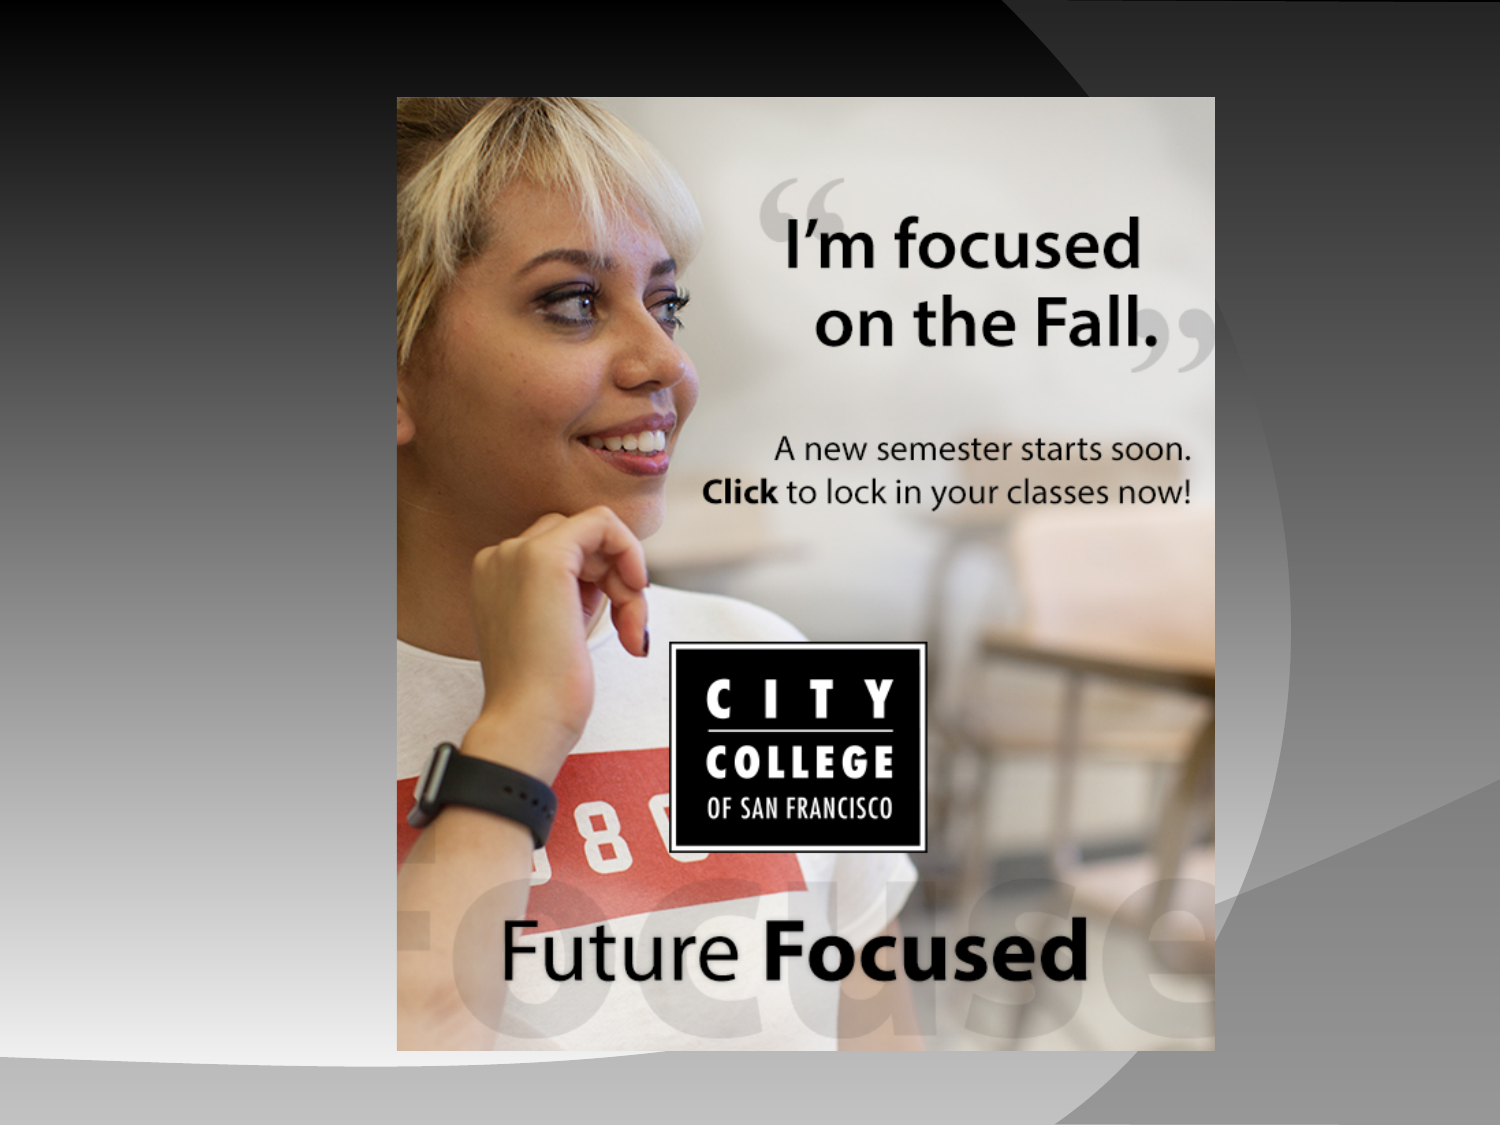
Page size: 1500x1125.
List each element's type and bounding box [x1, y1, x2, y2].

picture [396, 97, 1216, 1051]
